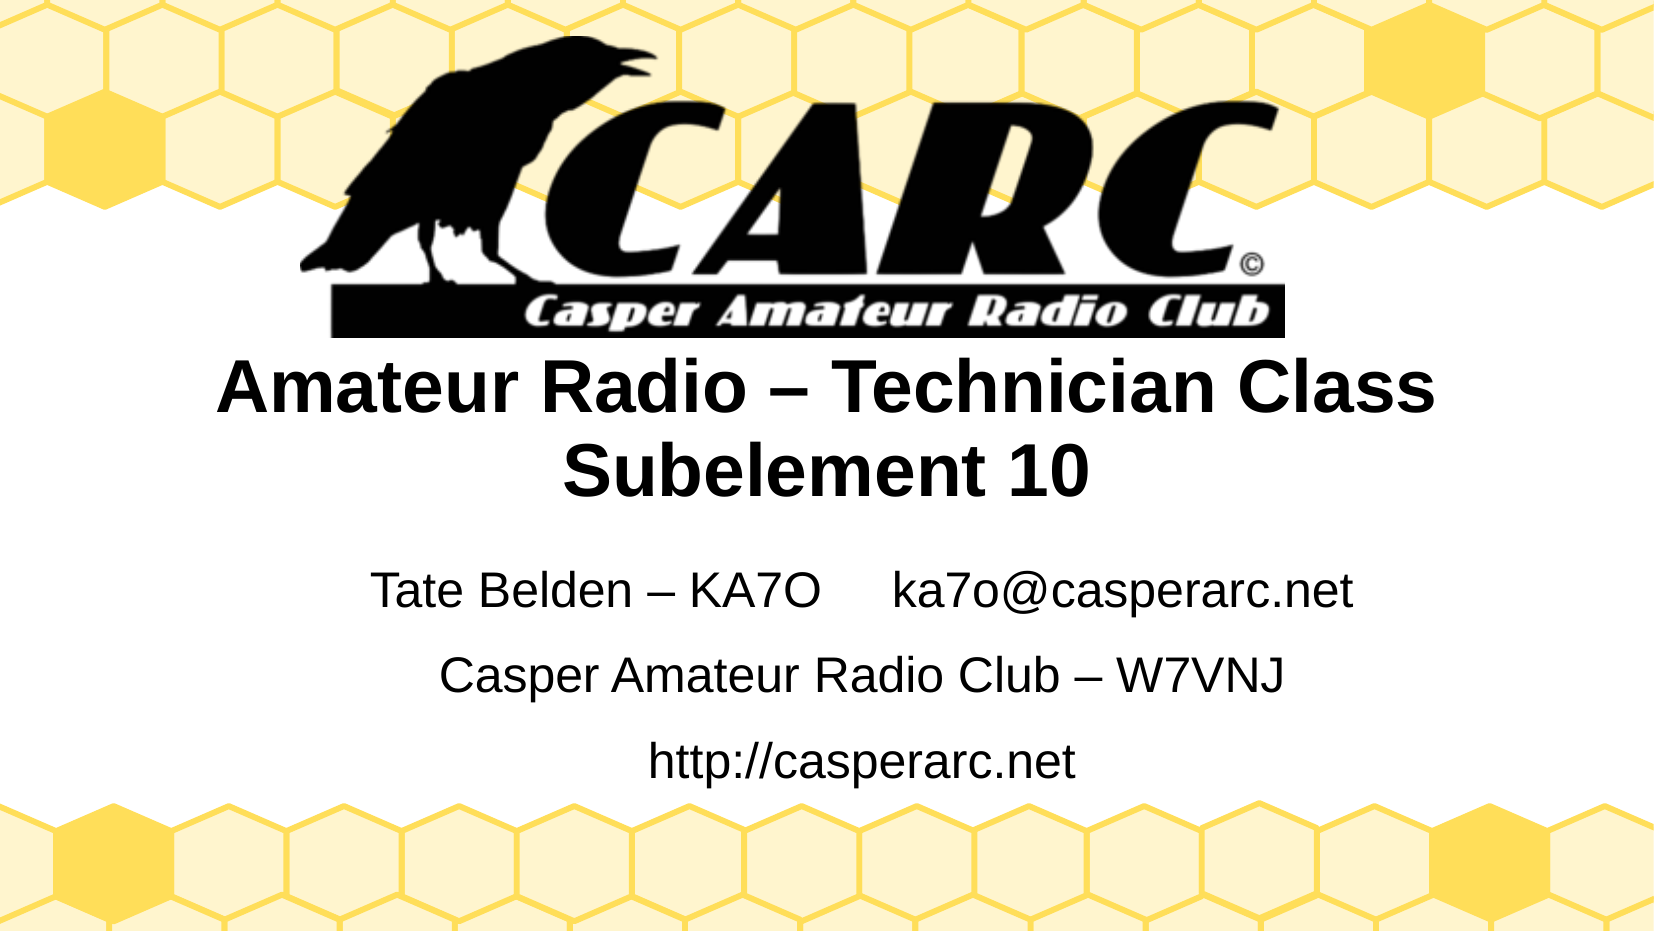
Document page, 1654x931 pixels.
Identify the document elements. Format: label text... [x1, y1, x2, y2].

title Amateur Radio – Technician Class Subelement 10 [88, 324, 1565, 532]
subtitle Tate Belden – KA7O ka7o@casperarc.net Casper Amateur Radio Club – W7VNJ http://casperarc.net [88, 562, 1565, 789]
picture [300, 36, 1285, 338]
